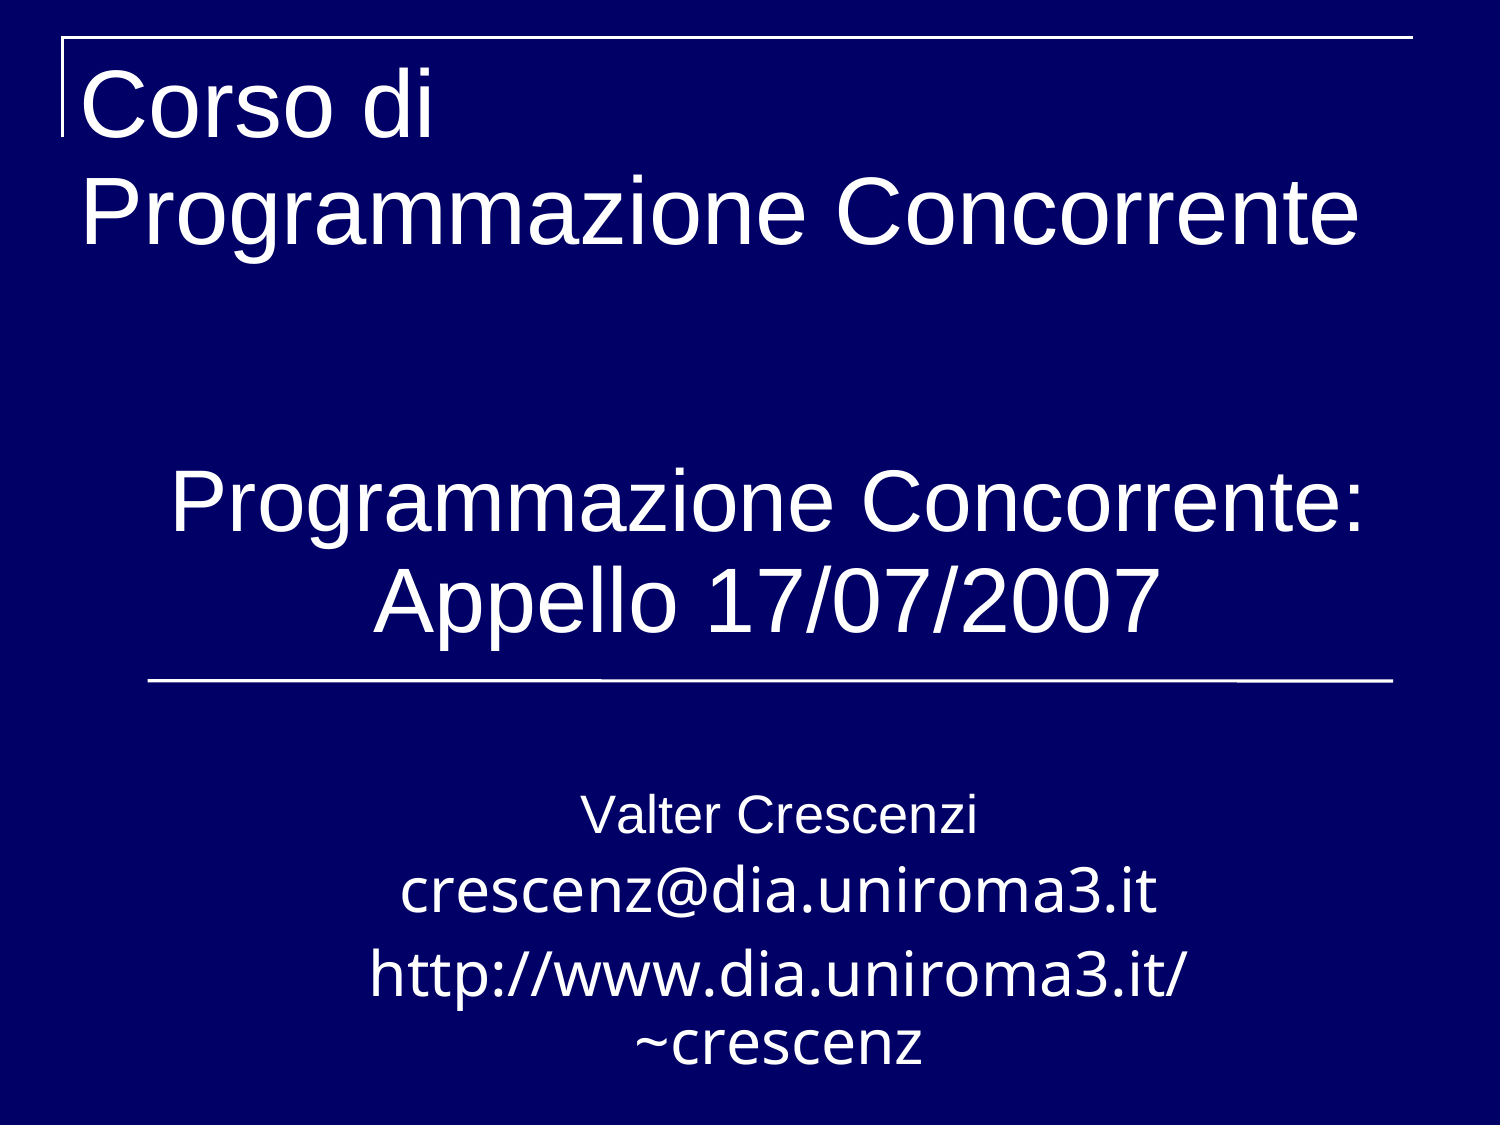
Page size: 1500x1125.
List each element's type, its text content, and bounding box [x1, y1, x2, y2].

title Programmazione Concorrente: Appello 17/07/2007 [149, 444, 1388, 675]
subtitle Valter Crescenzi crescenz@dia.uniroma3.it http://www.dia.uniroma3.it/~crescenz [242, 786, 1318, 1033]
text_box Corso di Programmazione Concorrente [64, 42, 1447, 185]
